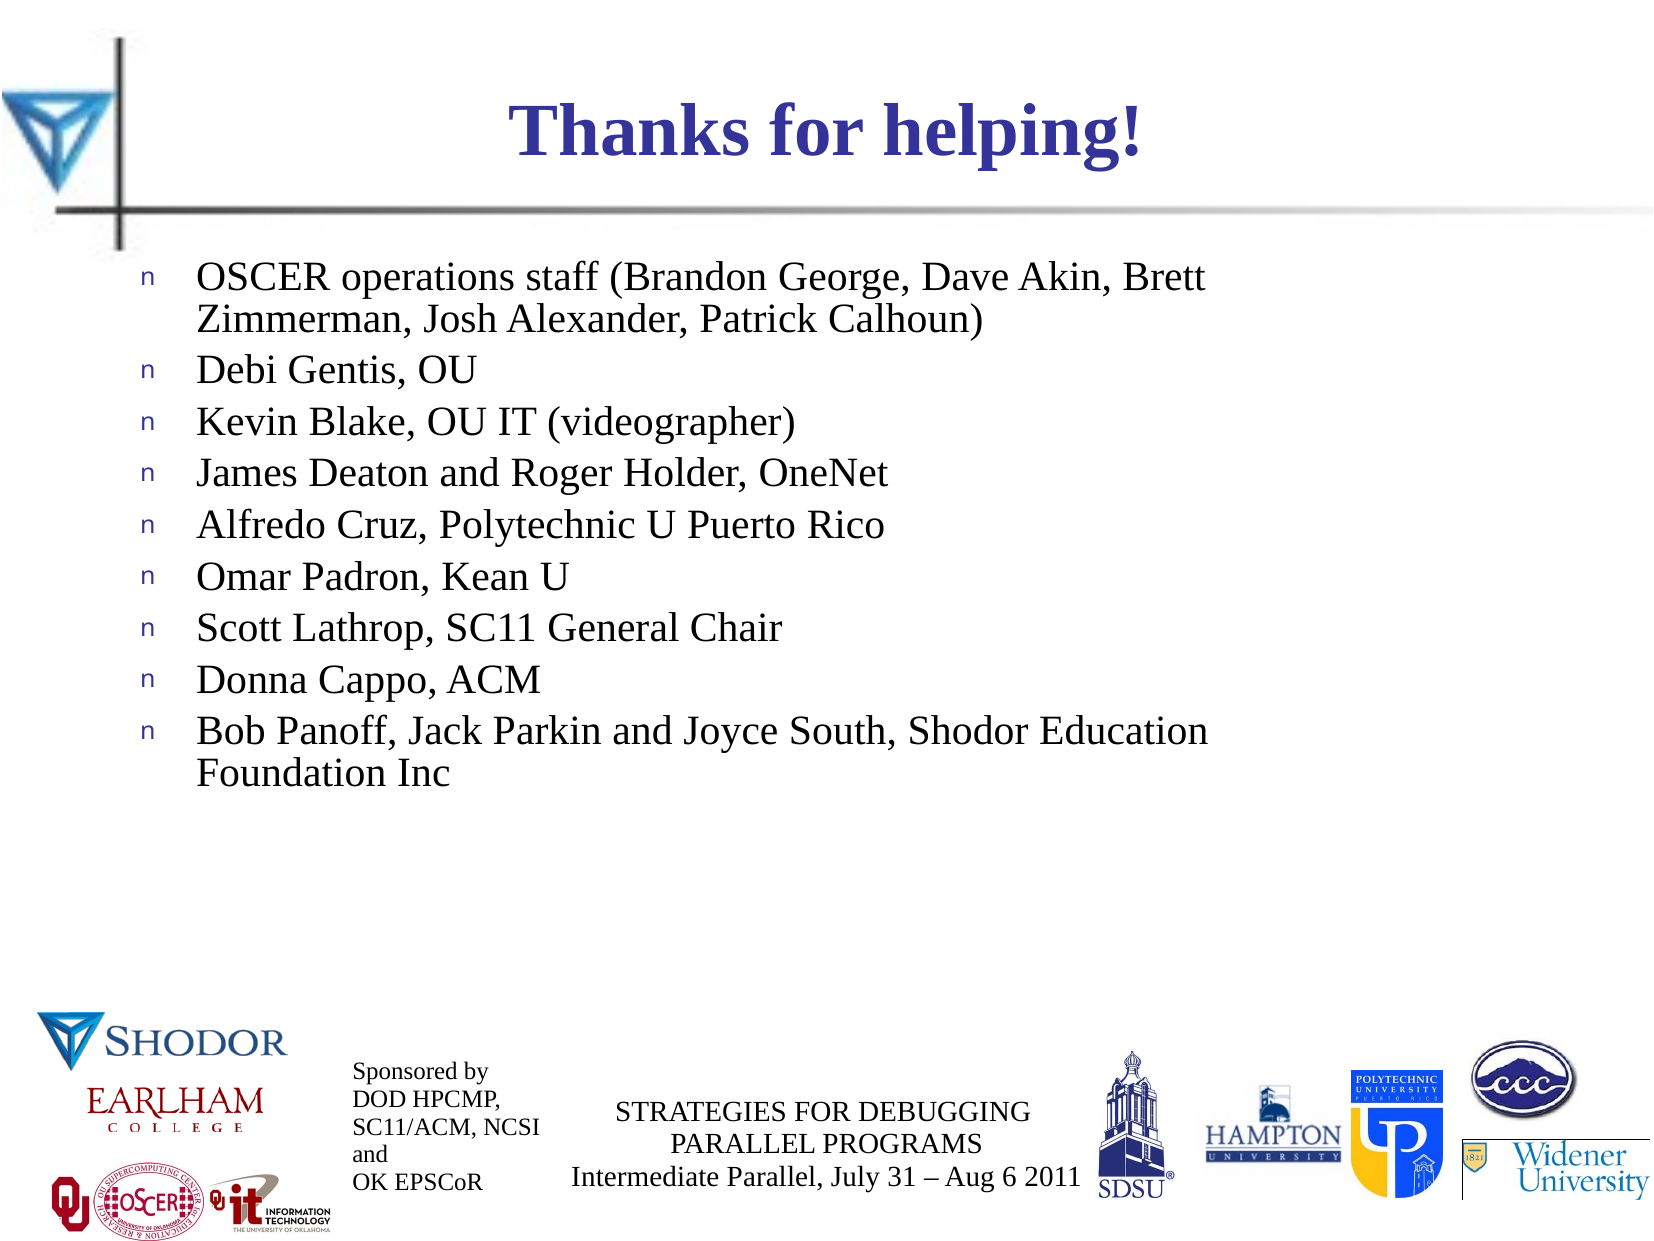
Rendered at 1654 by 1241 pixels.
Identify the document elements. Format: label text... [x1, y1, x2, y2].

picture [37, 1012, 288, 1071]
picture [1087, 1049, 1188, 1088]
picture [2, 187, 1654, 263]
picture [93, 1201, 338, 1241]
picture [1197, 1047, 1443, 1201]
list OSCER operations staff (Brandon George, Dave Akin, Brett Zimmerman, Josh Alexander, Patrick Calhoun) Debi Gentis, OU Kevin Blake, OU IT (videographer) James Deaton and Roger Holder, OneNet Alfredo Cruz, Polytechnic U Puerto Rico Omar Padron, Kean U Scott Lathrop, SC11 General Chair Donna Cappo, ACM Bob Panoff, Jack Parkin and Joyce South, Shodor Education Foundation Inc [125, 250, 1426, 1013]
title Thanks for helping! [0, 75, 1654, 187]
picture [1462, 1030, 1581, 1088]
text_box Sponsored by DOD HPCMP, SC11/ACM, NCSI and OK EPSCoR [337, 1050, 563, 1088]
text_box STRATEGIES FOR DEBUGGING PARALLEL PROGRAMS Intermediate Parallel, July 31 – Aug 6 2011 [1351, 1088, 1654, 1201]
text_box STRATEGIES FOR DEBUGGING PARALLEL PROGRAMS Intermediate Parallel, July 31 – Aug 6 2011 [0, 1088, 1197, 1201]
picture [50, 1201, 90, 1233]
picture [75, 1025, 92, 1053]
picture [2, 28, 1654, 75]
